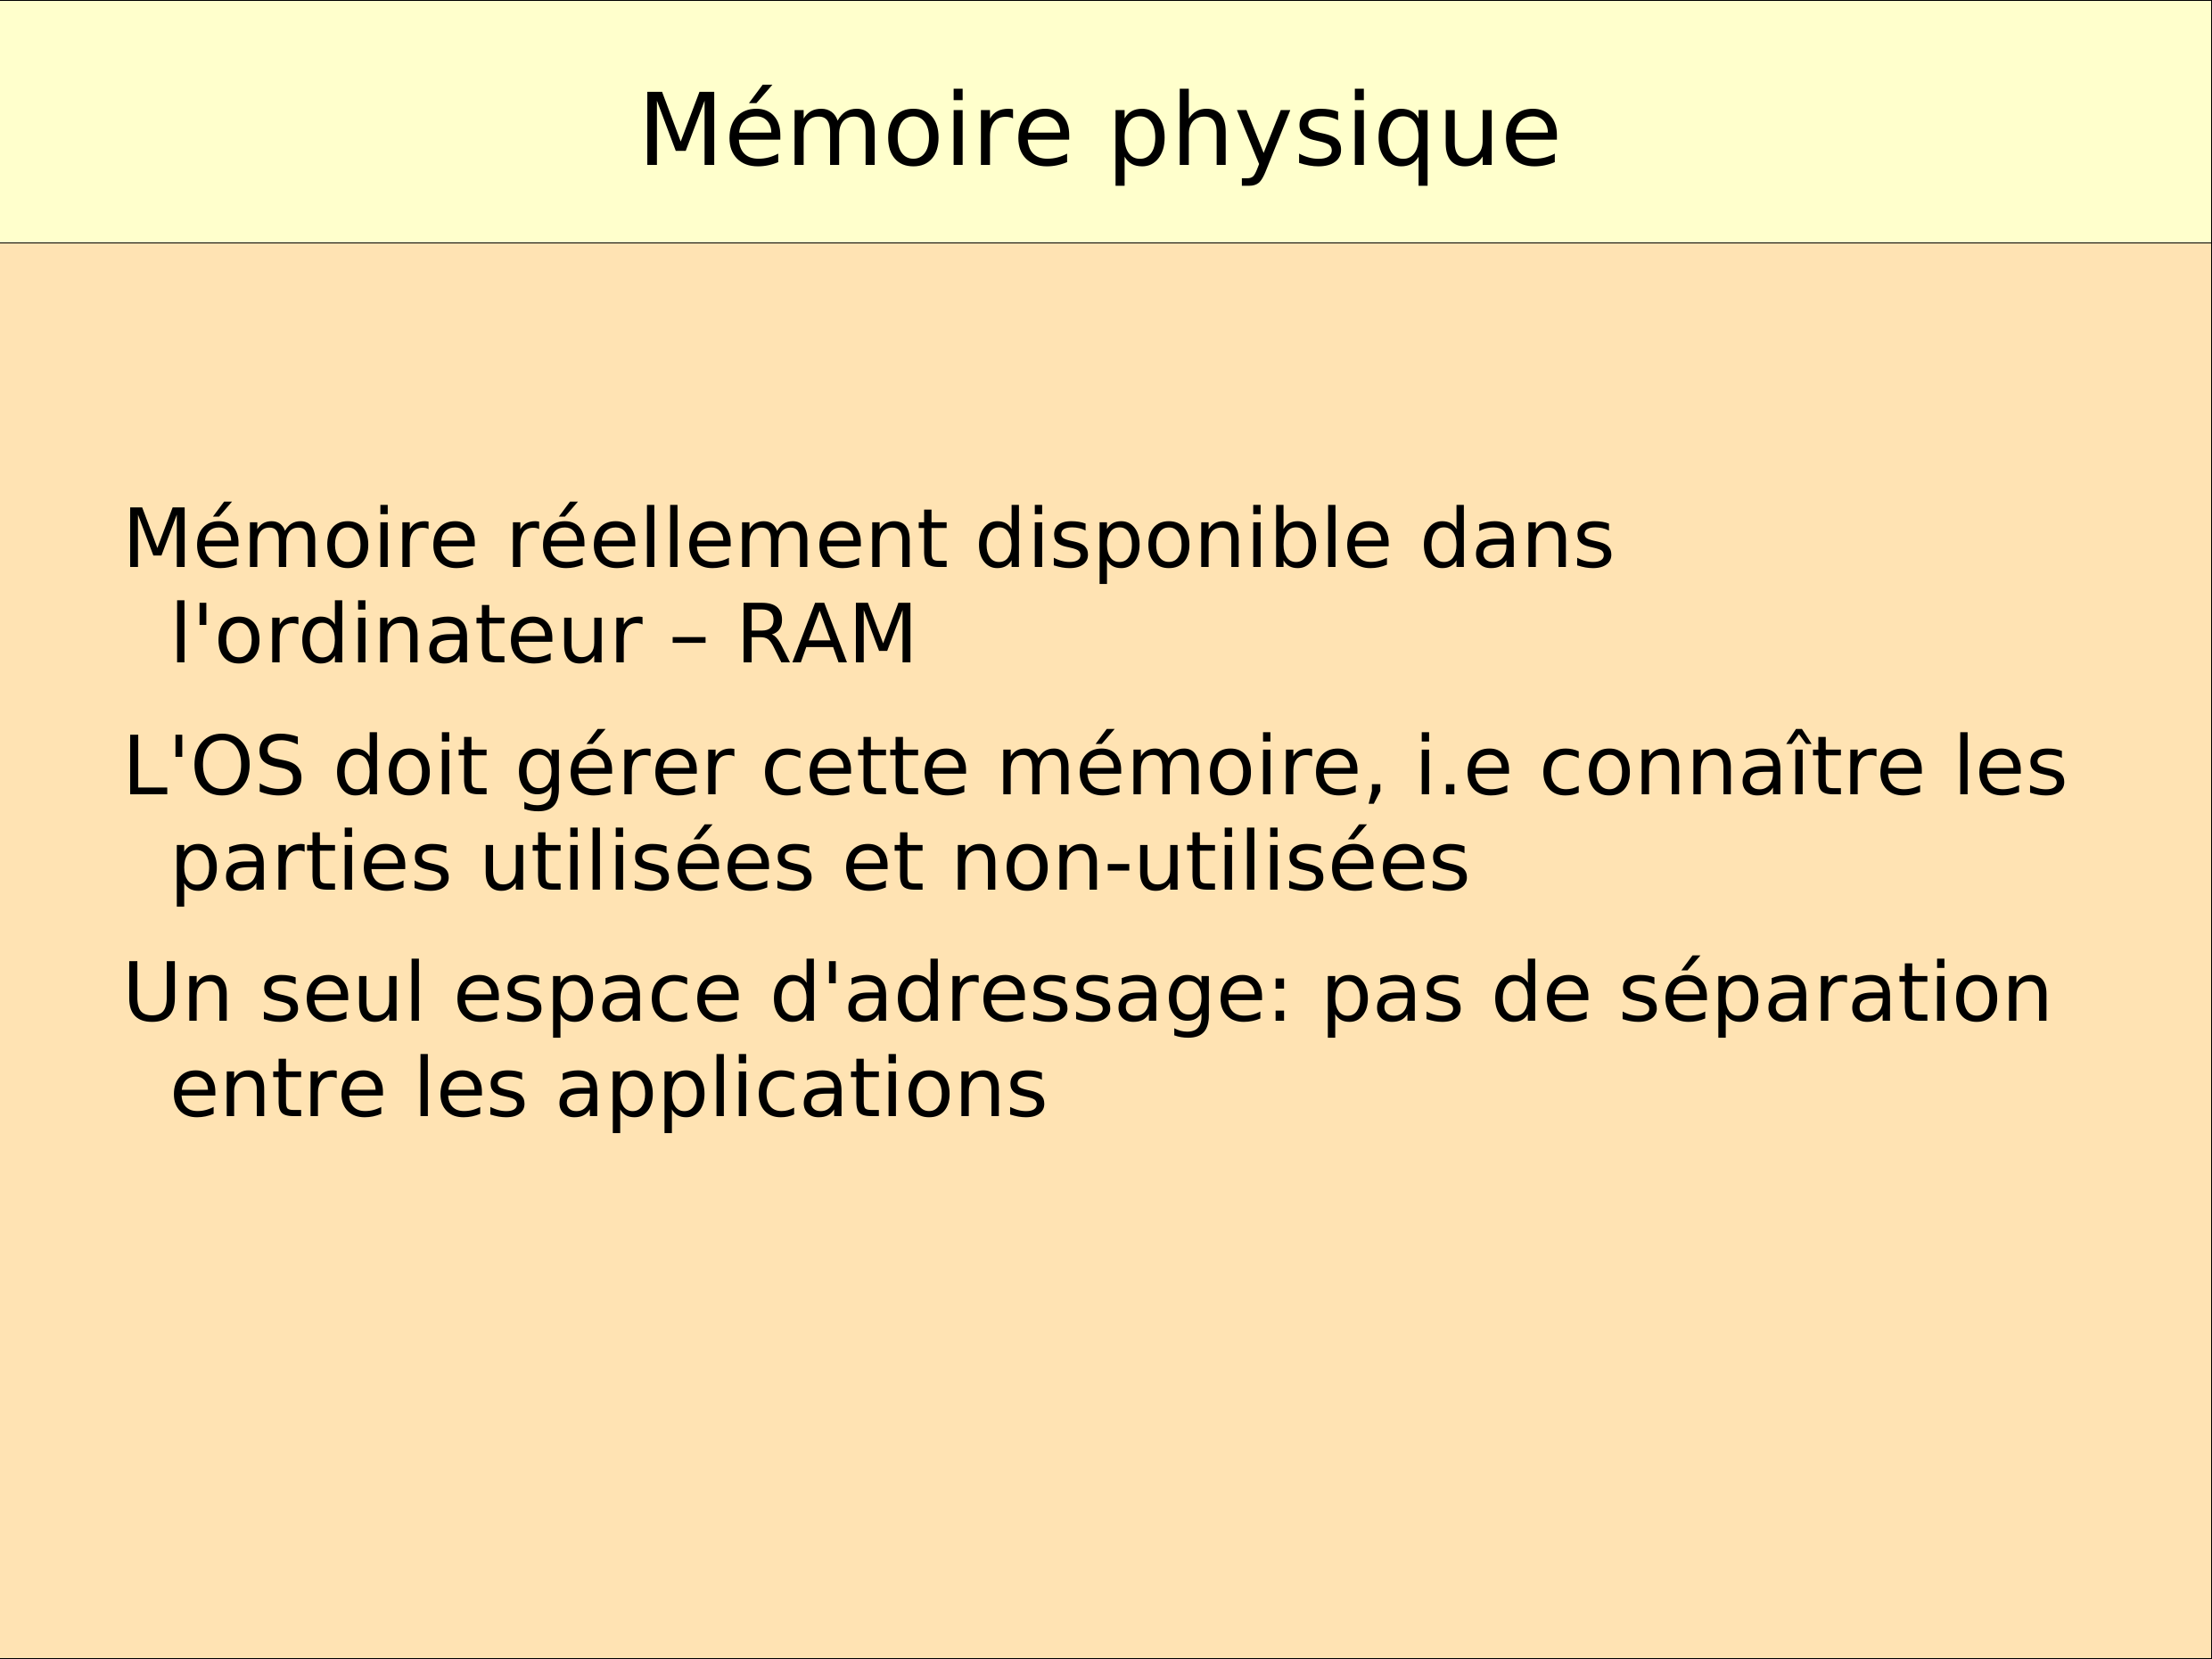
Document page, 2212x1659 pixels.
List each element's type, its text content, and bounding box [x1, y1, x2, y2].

list Mémoire réellement disponible dans l'ordinateur – RAM L'OS doit gérer cette mémoire, i.e connaître les parties utilisées et non-utilisées Un seul espace d'adressage: pas de séparation entre les applications [106, 491, 2098, 1310]
title Mémoire physique [153, 51, 2048, 211]
